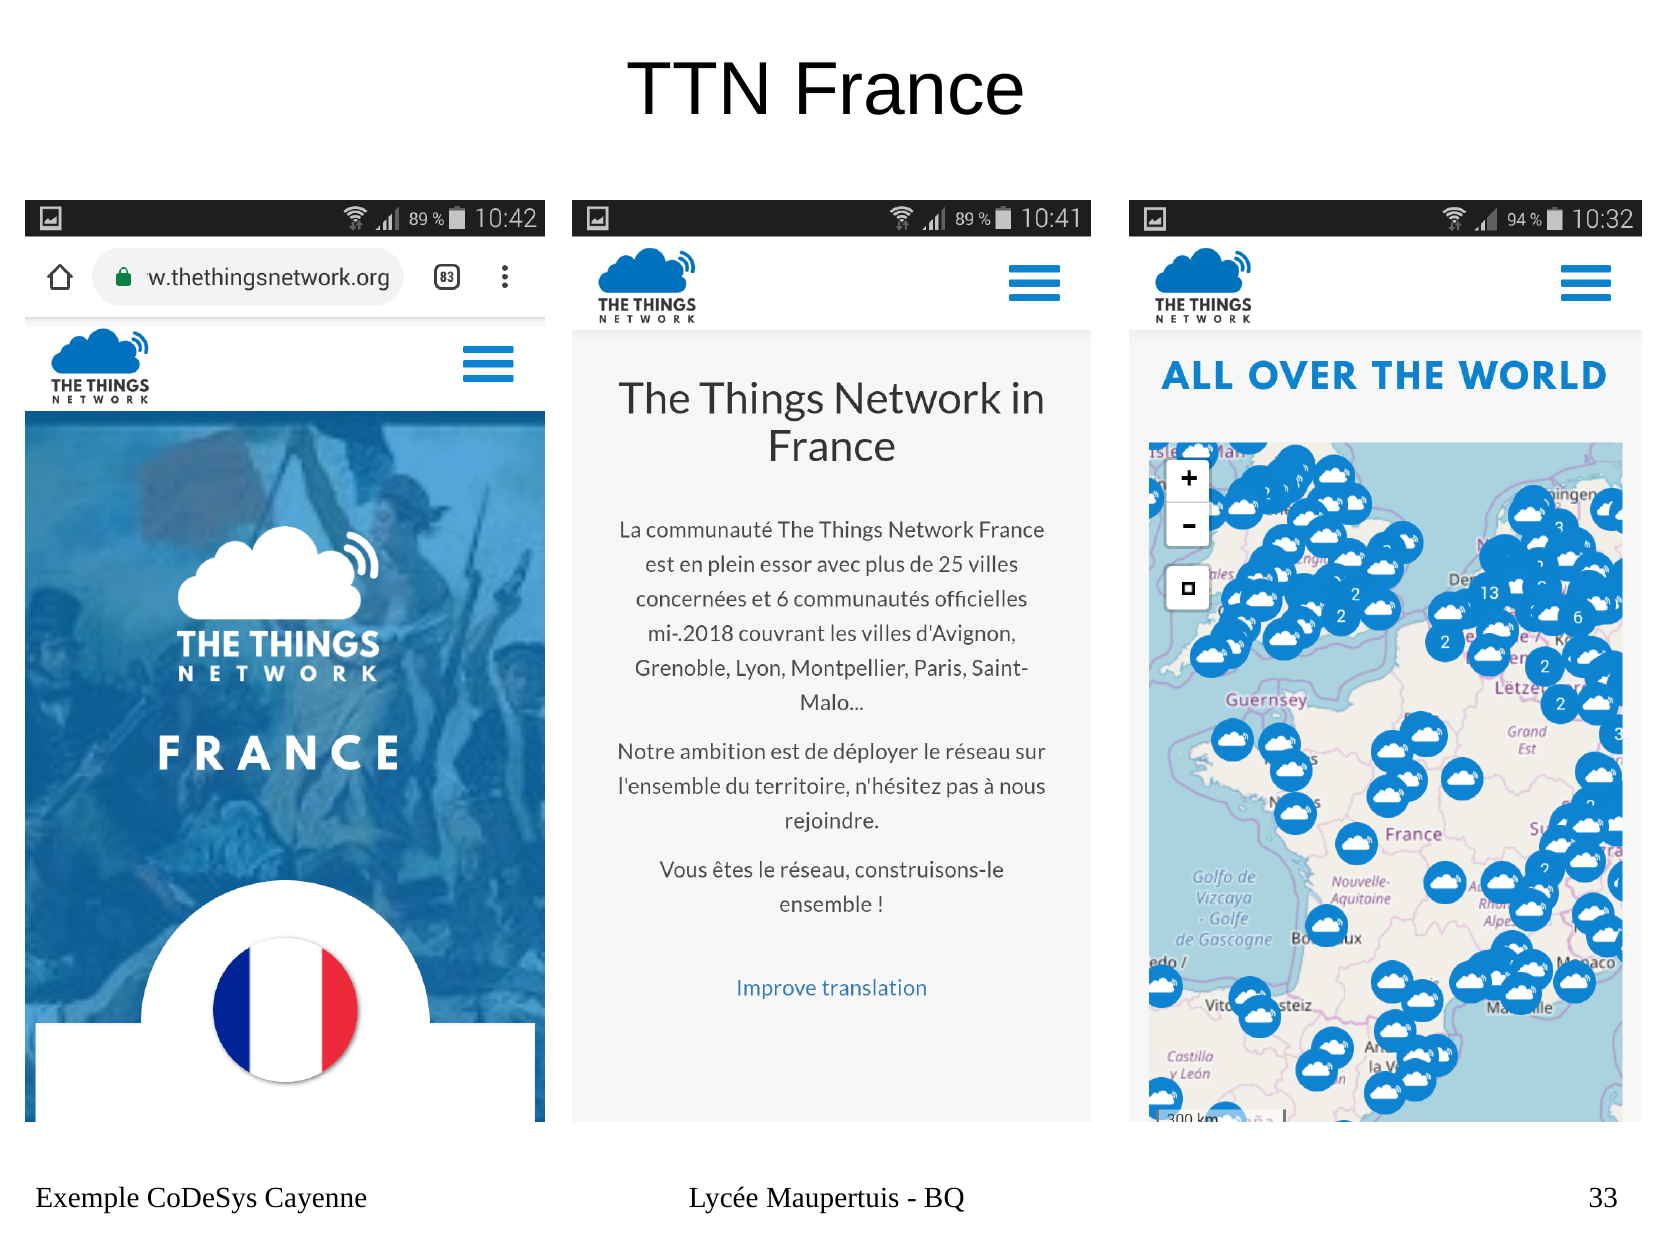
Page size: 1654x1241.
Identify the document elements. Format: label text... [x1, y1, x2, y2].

picture [572, 200, 1091, 1123]
picture [25, 200, 545, 1123]
title TTN France [35, 35, 1619, 142]
picture [1129, 200, 1642, 1123]
